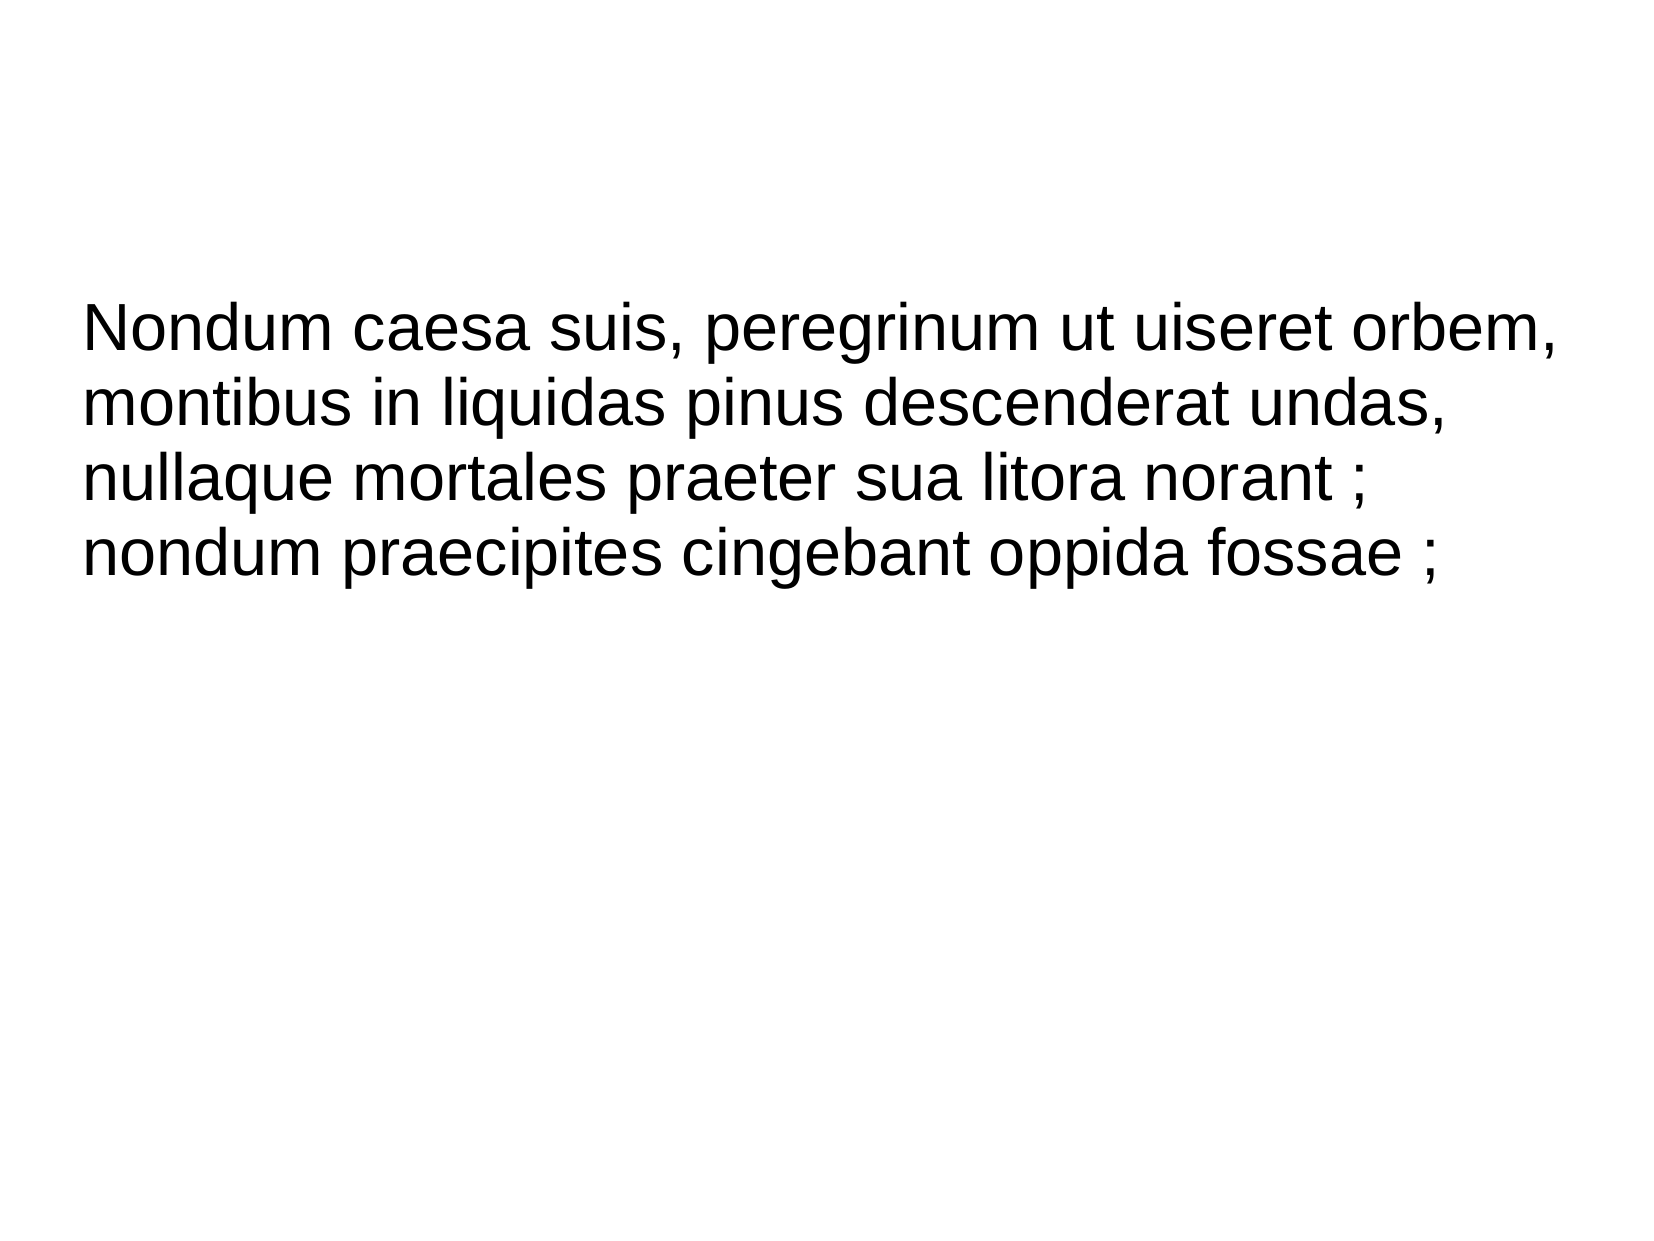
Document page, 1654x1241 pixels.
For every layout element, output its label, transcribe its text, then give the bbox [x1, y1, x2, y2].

list Nondum caesa suis, peregrinum ut uiseret orbem, montibus in liquidas pinus descenderat undas, nullaque mortales praeter sua litora norant ; nondum praecipites cingebant oppida fossae ; [82, 290, 1571, 1010]
